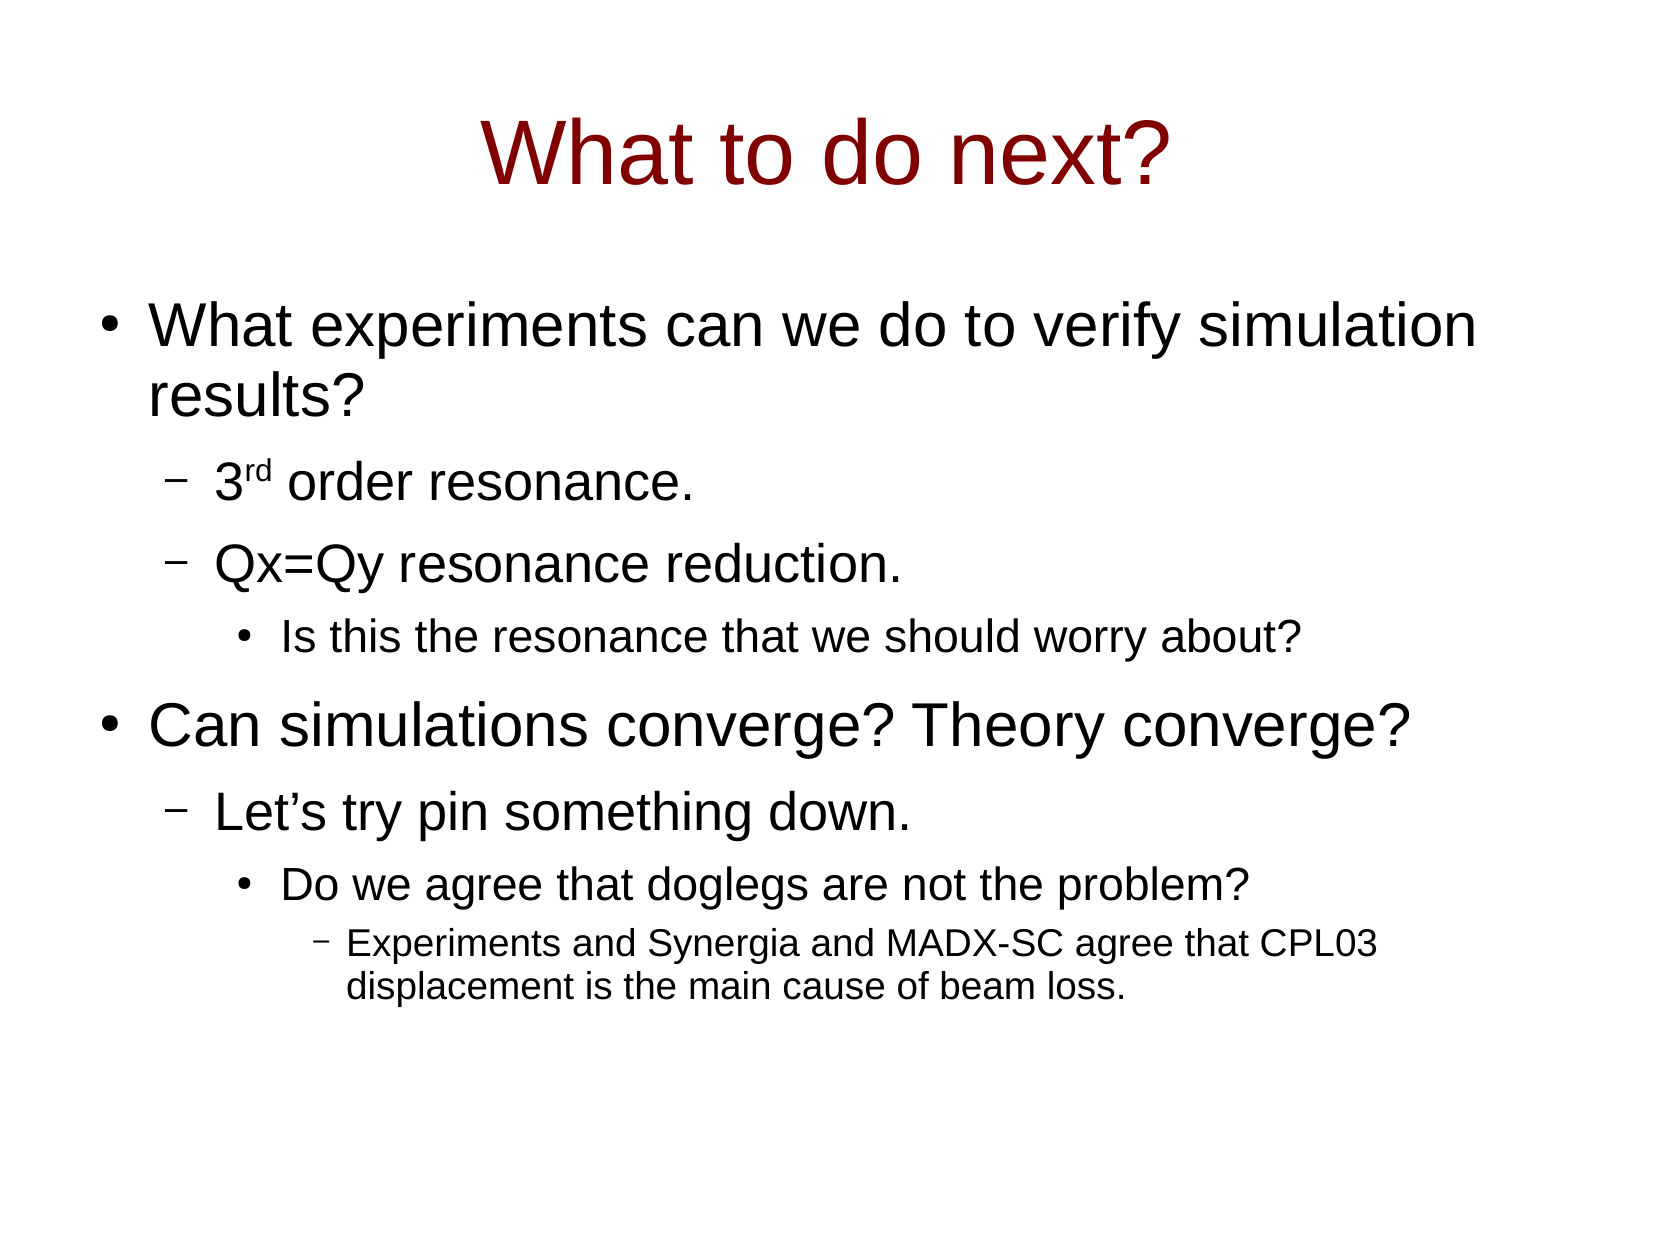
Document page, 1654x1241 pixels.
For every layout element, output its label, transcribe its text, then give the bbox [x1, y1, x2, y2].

title What to do next? [82, 49, 1571, 257]
list What experiments can we do to verify simulation results? 3rd order resonance. Qx=Qy resonance reduction. Is this the resonance that we should worry about? Can simulations converge? Theory converge? Let’s try pin something down. Do we agree that doglegs are not the problem? Experiments and Synergia and MADX-SC agree that CPL03 displacement is the main cause of beam loss. [82, 290, 1571, 1010]
